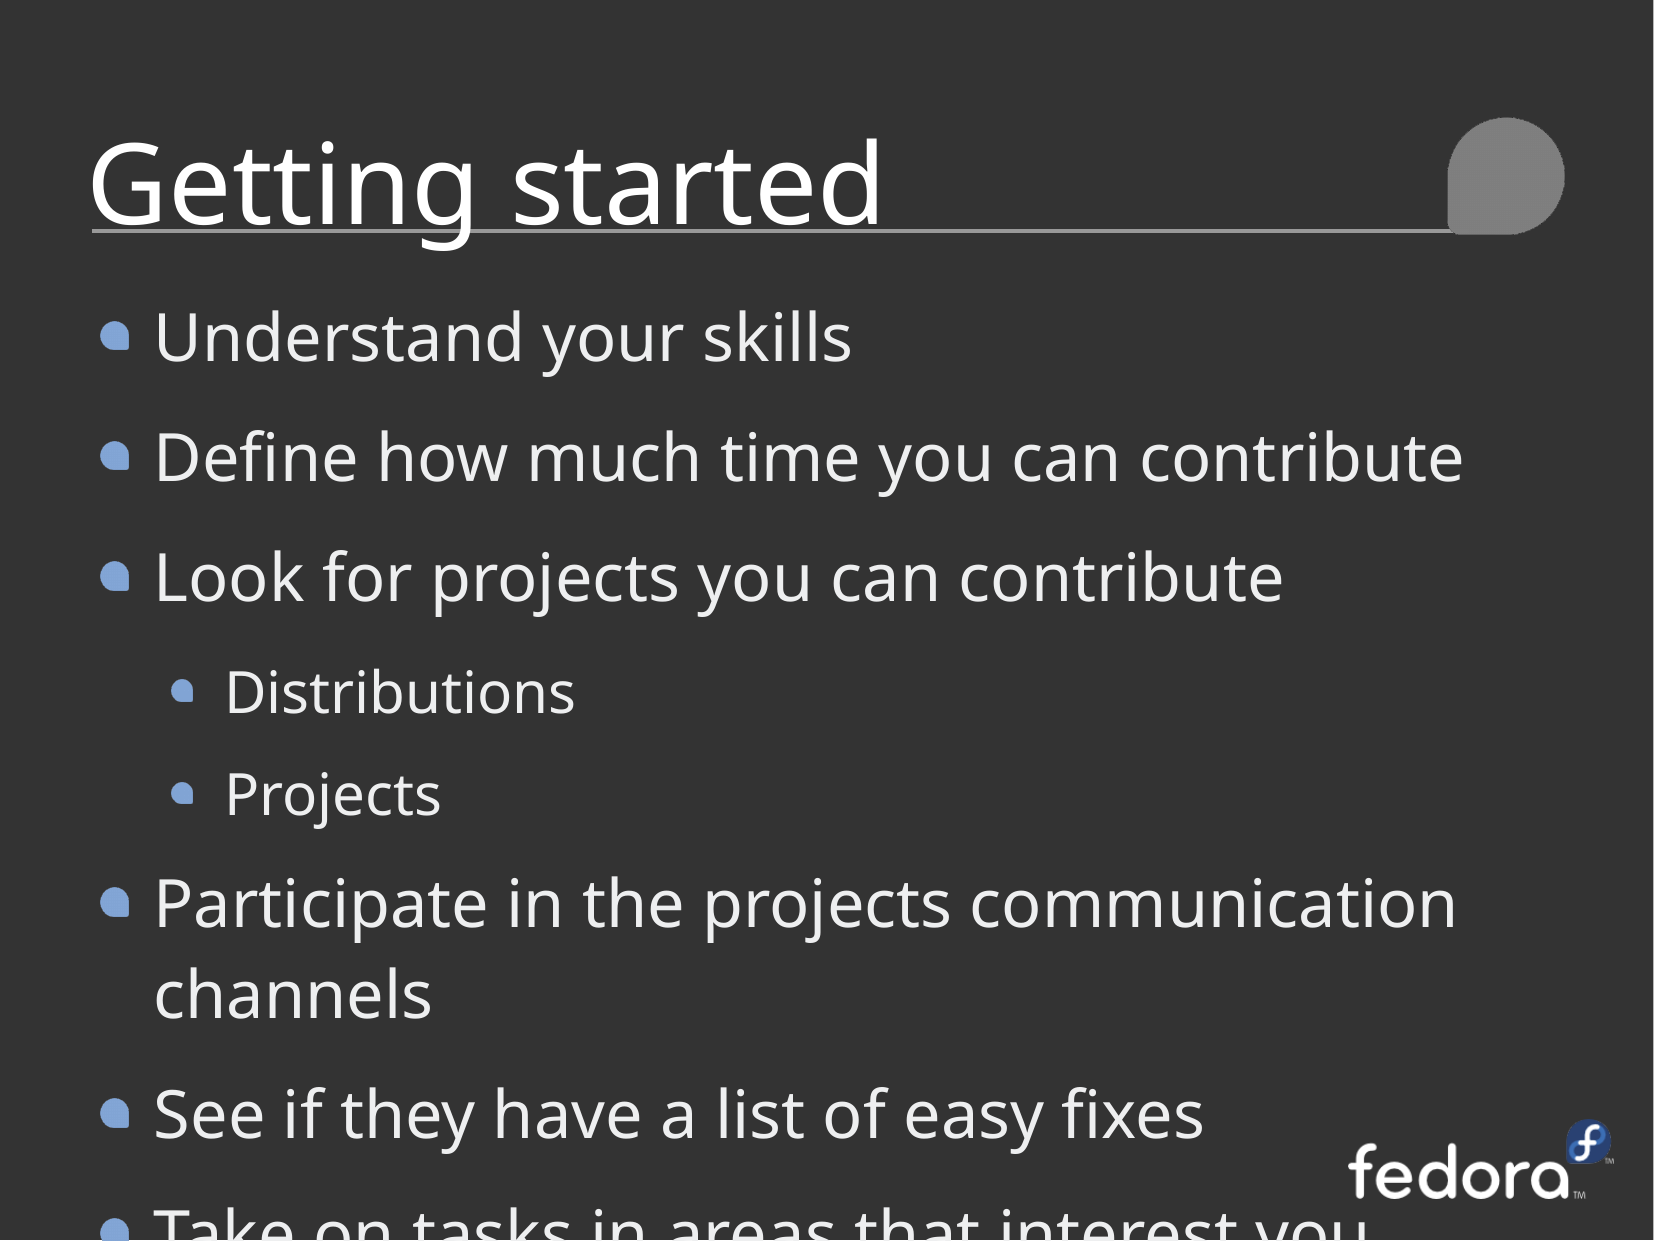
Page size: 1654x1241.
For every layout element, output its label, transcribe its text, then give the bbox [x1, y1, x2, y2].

title Getting started [86, 112, 1575, 249]
list Understand your skills Define how much time you can contribute Look for projects you can contribute Distributions Projects Participate in the projects communication channels See if they have a list of easy fixes Take on tasks in areas that interest you [82, 290, 1571, 1165]
picture [100, 1218, 129, 1241]
picture [1348, 1119, 1614, 1199]
